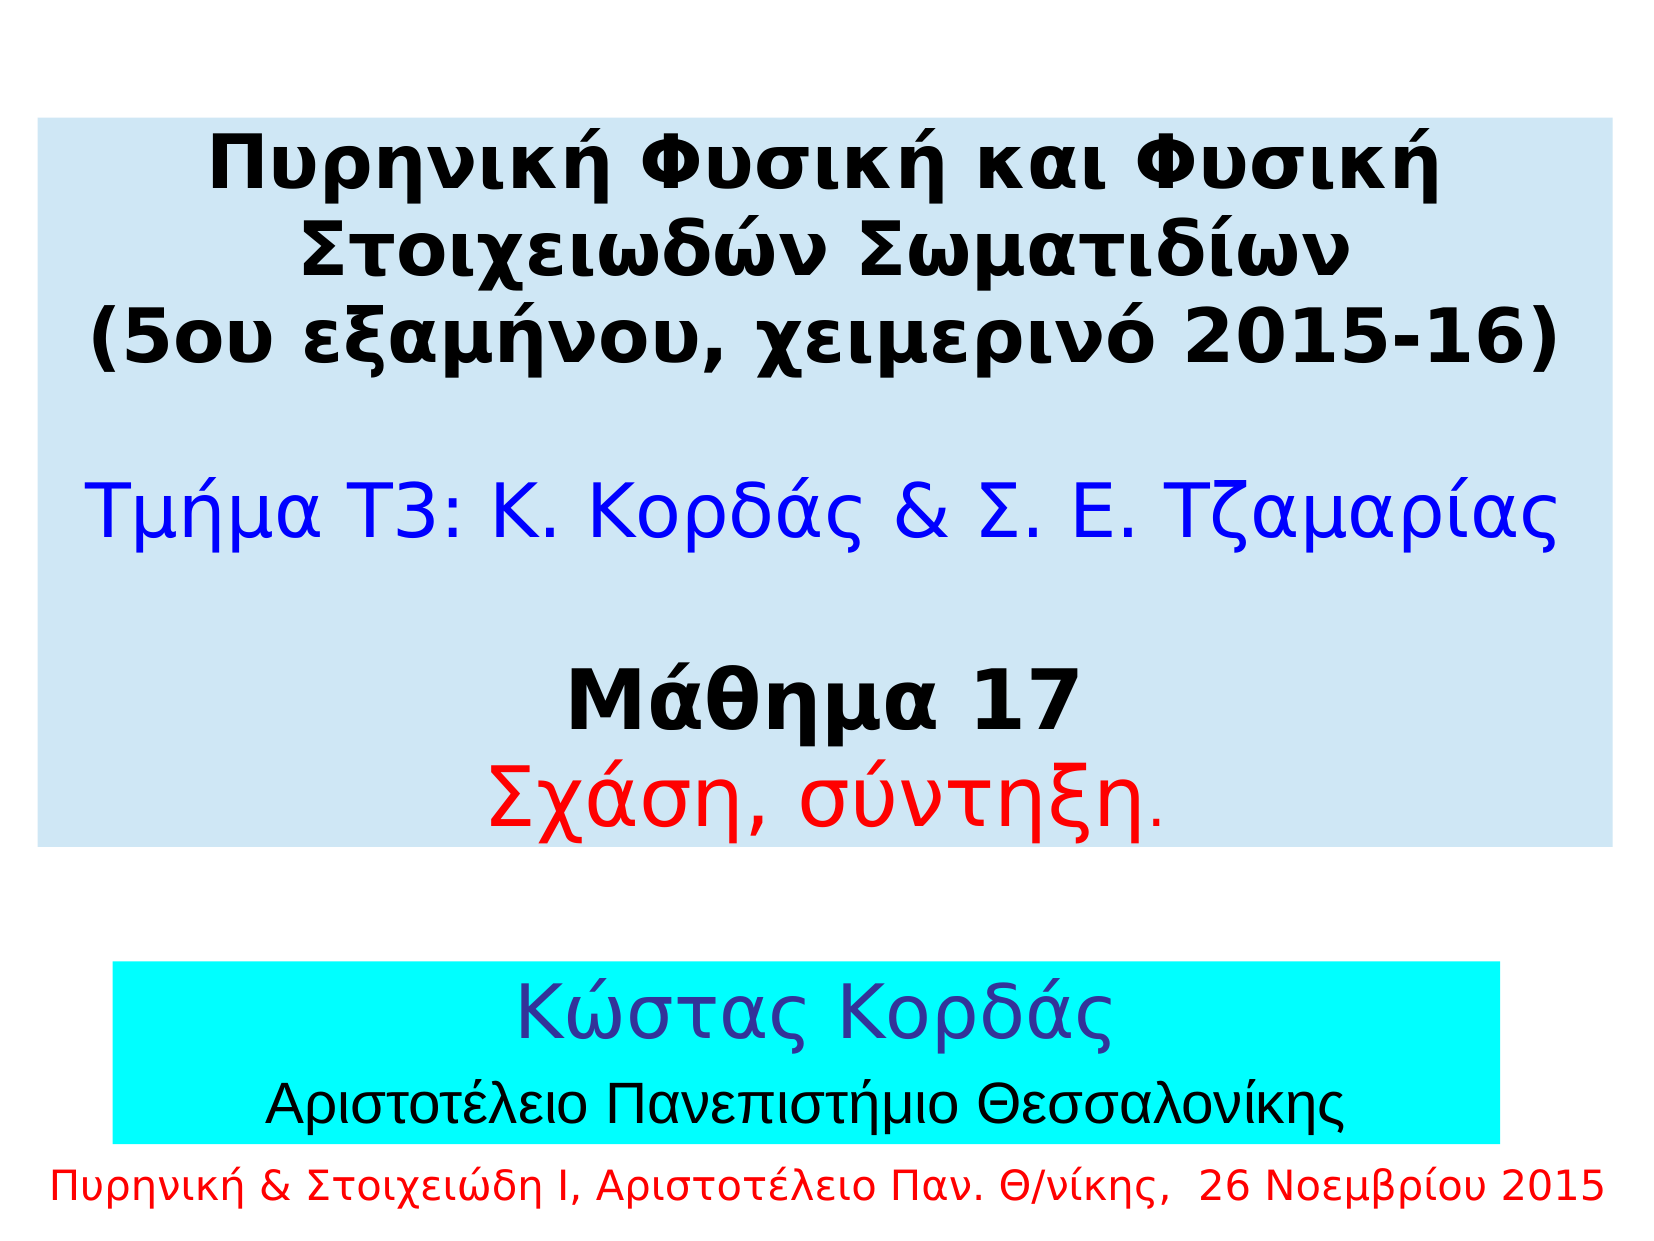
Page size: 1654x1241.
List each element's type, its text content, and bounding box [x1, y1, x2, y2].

title Πυρηνική Φυσική και Φυσική Στοιχειωδών Σωματιδίων (5ου εξαμήνου, χειμερινό 2015-16) Τμήμα T3: Κ. Κορδάς & Σ. Ε. Τζαμαρίας Μάθημα 17 Σχάση, σύντηξη. [37, 117, 1613, 847]
text_box Πυρηνική & Στοιχειώδη Ι, Αριστοτέλειο Παν. Θ/νίκης, 26 Νοεμβρίου 2015 [33, 1154, 1623, 1219]
text_box Κώστας Κορδάς Αριστοτέλειο Πανεπιστήμιο Θεσσαλονίκης [112, 961, 1501, 1145]
